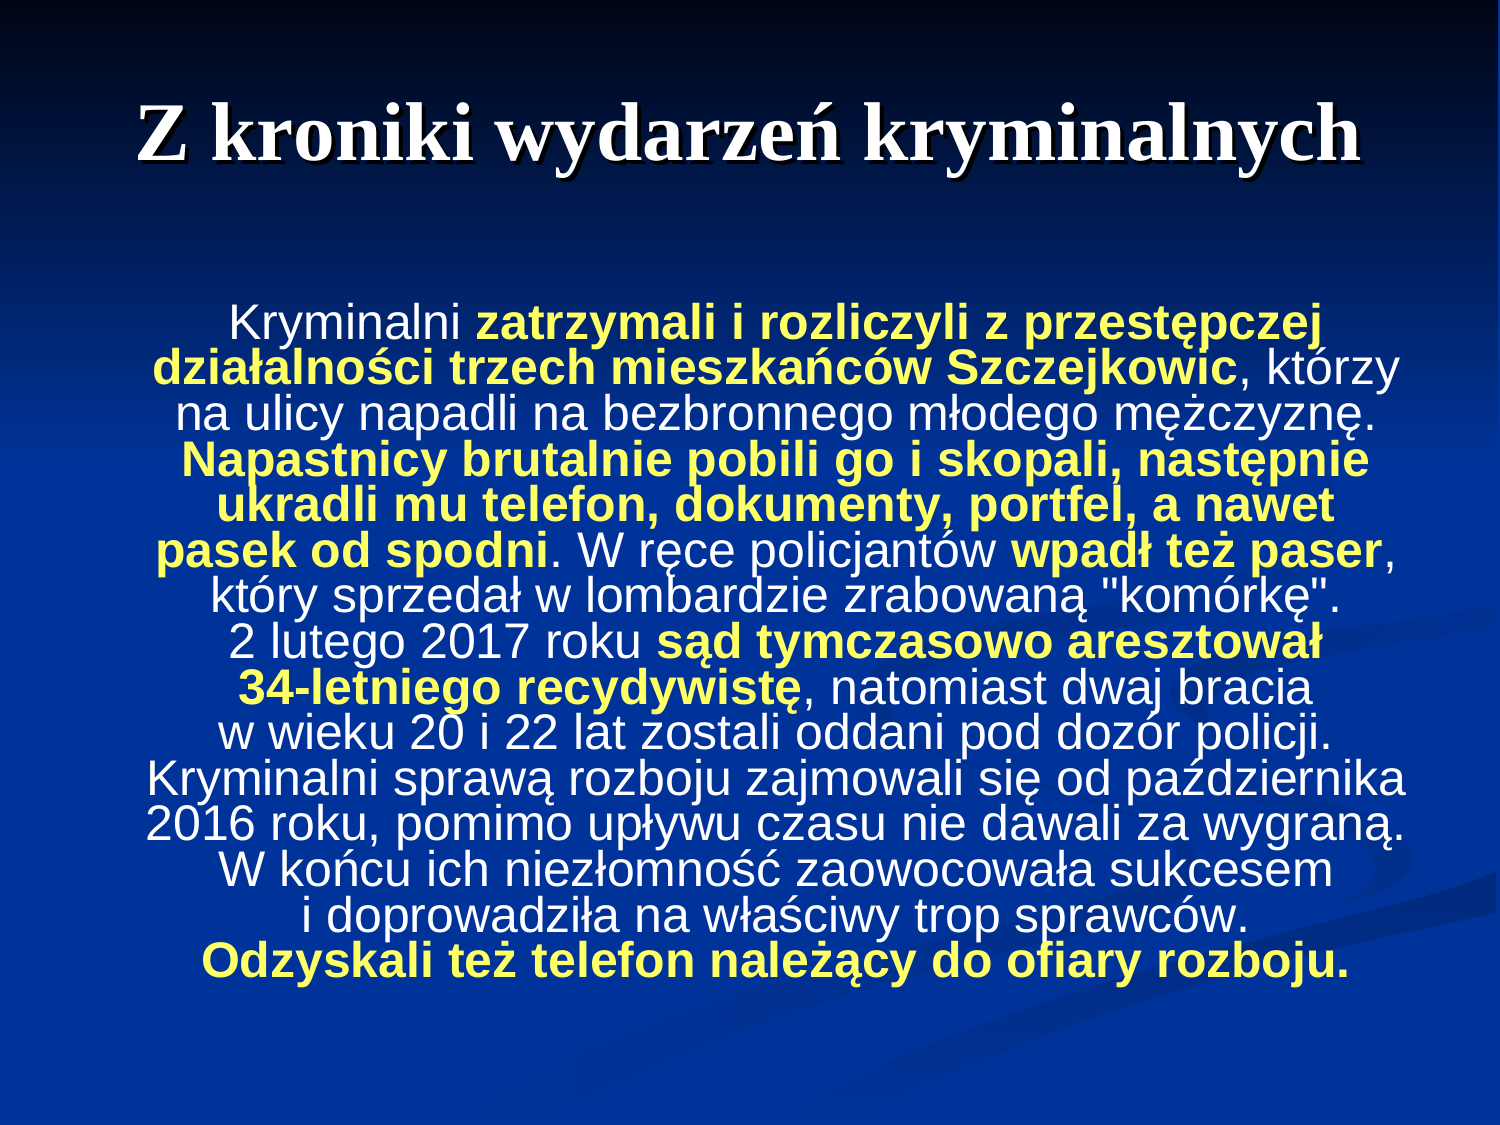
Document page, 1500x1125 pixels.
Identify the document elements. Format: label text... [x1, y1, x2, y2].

title Z kroniki wydarzeń kryminalnych [75, 21, 1423, 255]
list Kryminalni zatrzymali i rozliczyli z przestępczej działalności trzech mieszkańców Szczejkowic, którzy na ulicy napadli na bezbronnego młodego mężczyznę. Napastnicy brutalnie pobili go i skopali, następnie ukradli mu telefon, dokumenty, portfel, a nawet pasek od spodni. W ręce policjantów wpadł też paser, który sprzedał w lombardzie zrabowaną "komórkę". 2 lutego 2017 roku sąd tymczasowo aresztował 34-letniego recydywistę, natomiast dwaj bracia w wieku 20 i 22 lat zostali oddani pod dozór policji. Kryminalni sprawą rozboju zajmowali się od października 2016 roku, pomimo upływu czasu nie dawali za wygraną. W końcu ich niezłomność zaowocowała sukcesem i doprowadziła na właściwy trop sprawców. Odzyskali też telefon należący do ofiary rozboju. [75, 295, 1423, 1038]
